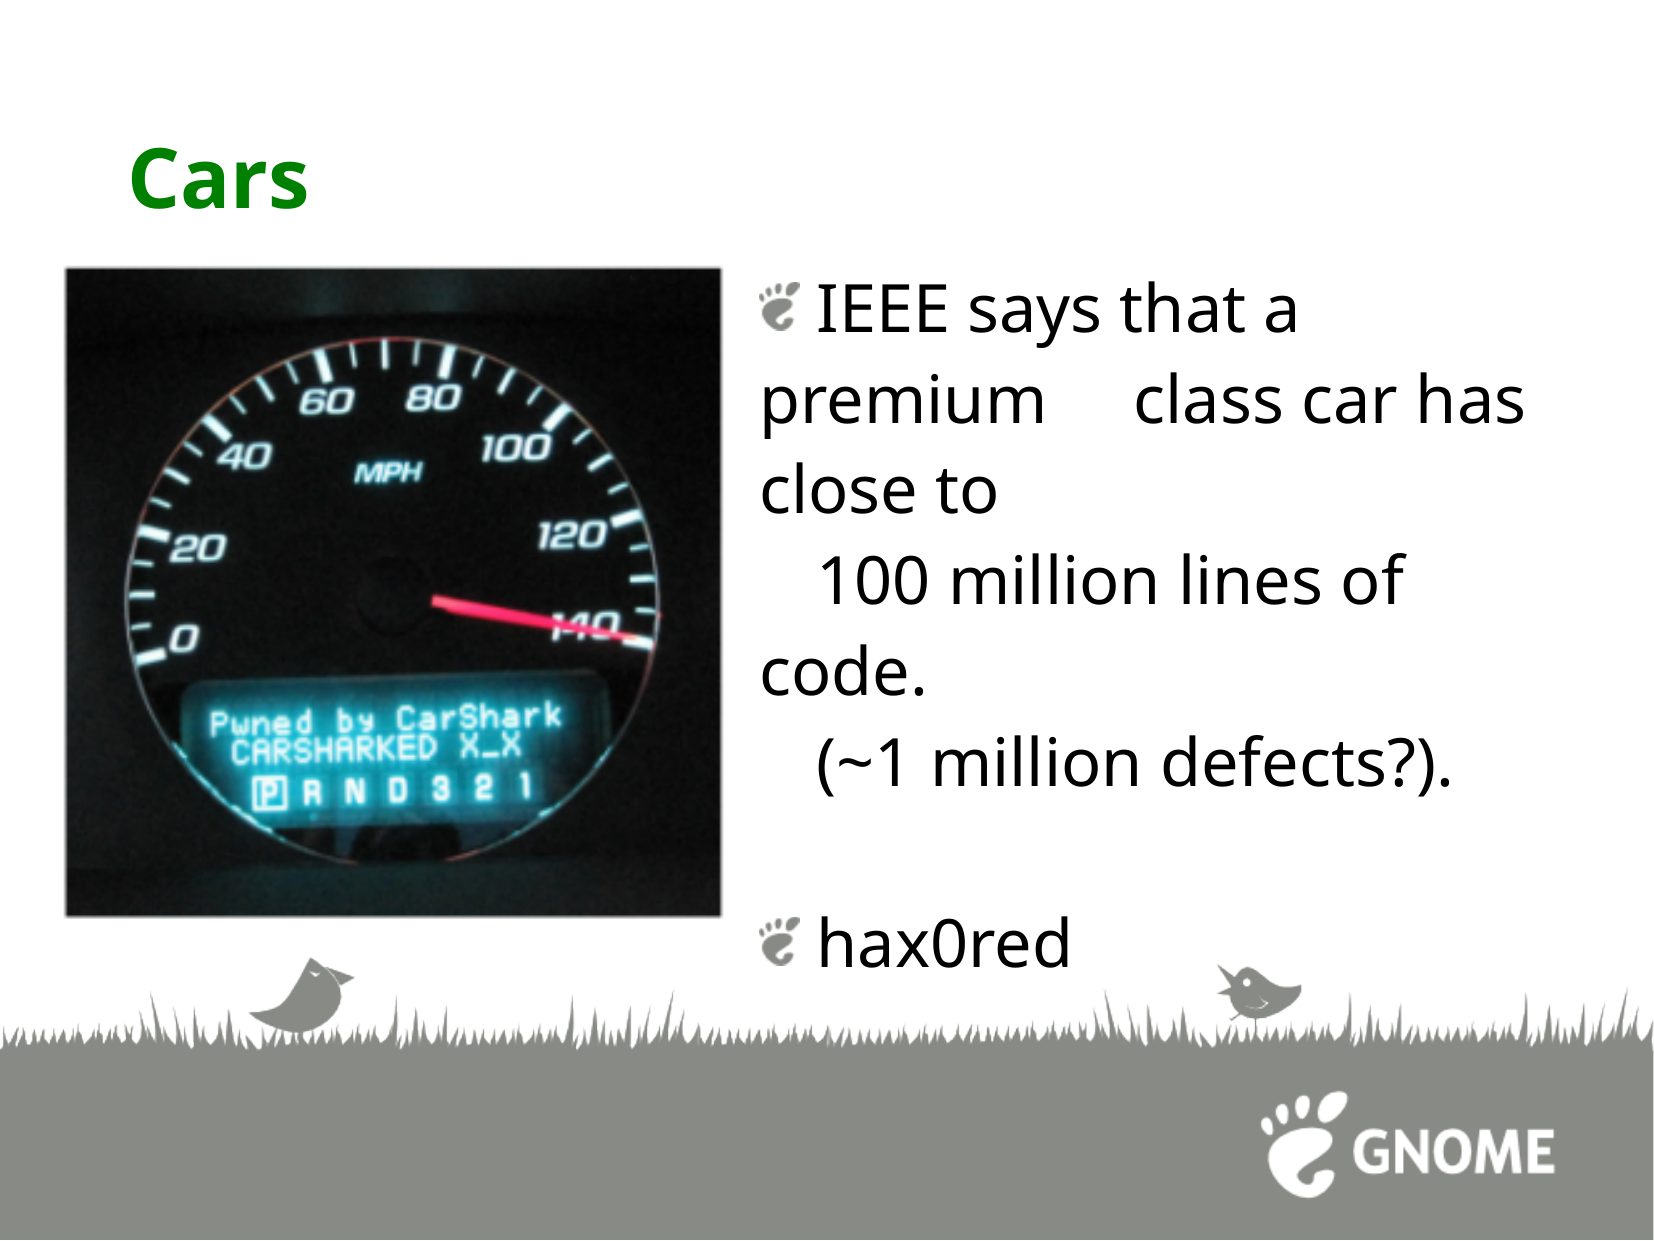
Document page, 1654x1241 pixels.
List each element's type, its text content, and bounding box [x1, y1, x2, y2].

picture [0, 0, 1654, 1241]
text_box Cars [112, 112, 1276, 239]
text_box IEEE says that a premium class car has close to 100 million lines of code. (~1 million defects?). hax0red [744, 253, 1604, 806]
